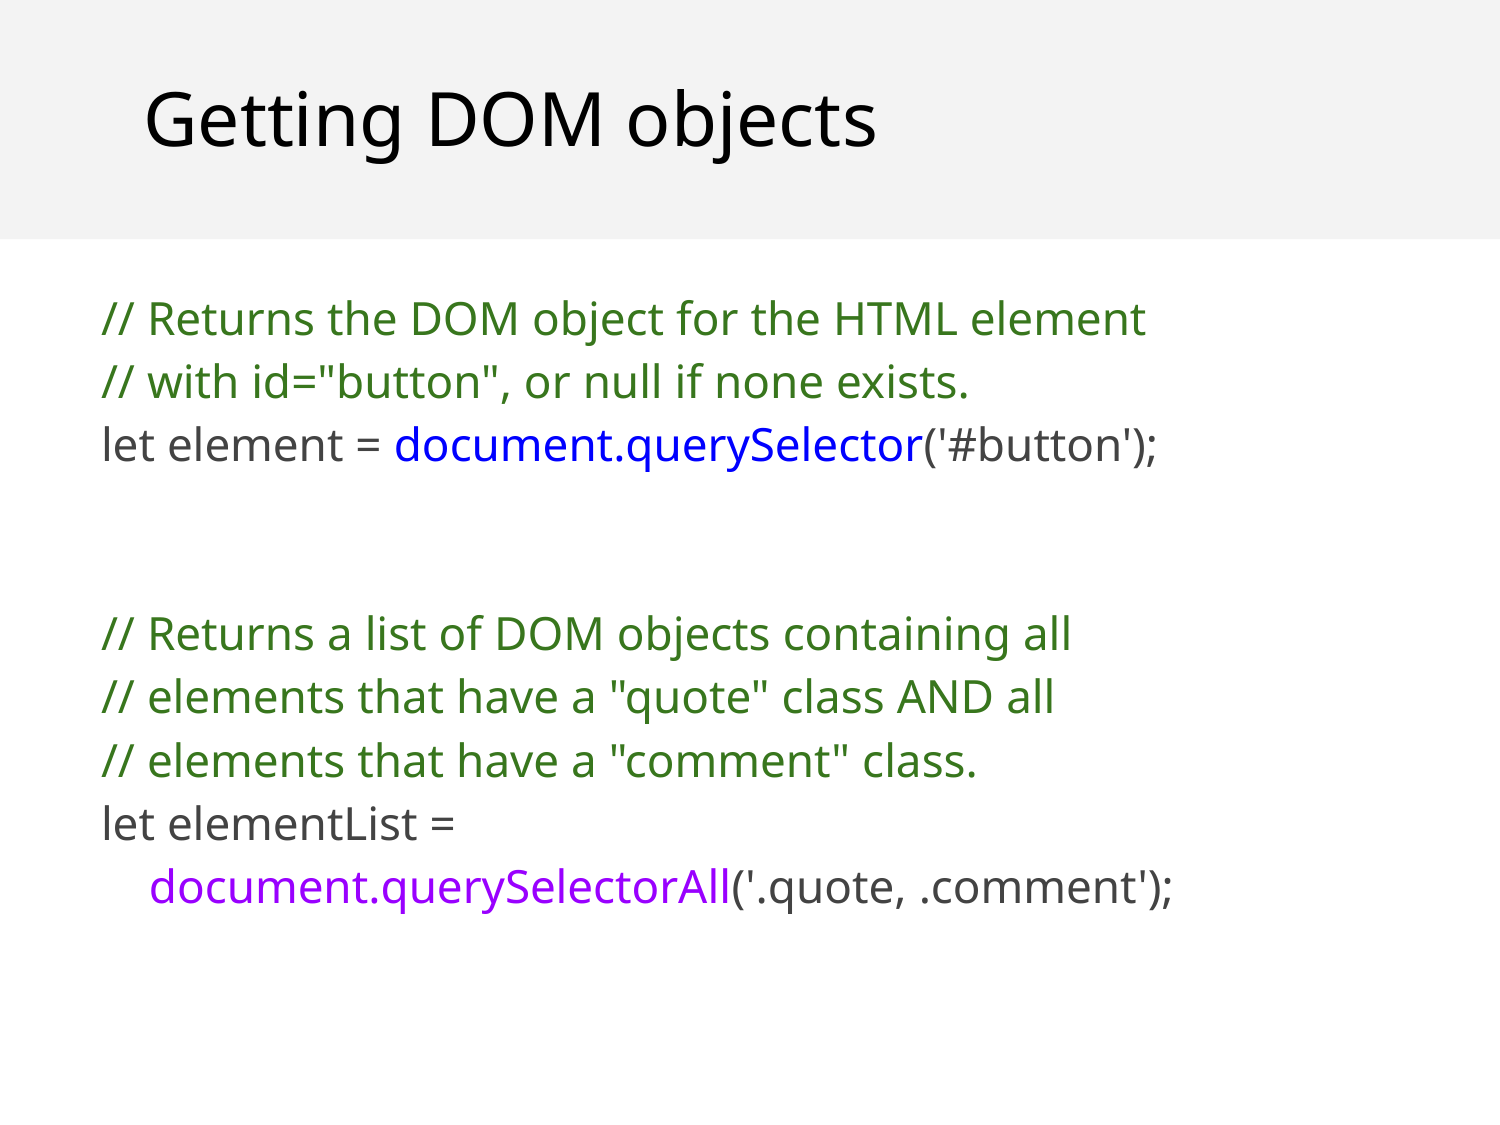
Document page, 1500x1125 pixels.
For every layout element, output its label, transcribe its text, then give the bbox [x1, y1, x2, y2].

list // Returns the DOM object for the HTML element // with id="button", or null if none exists. let element = document.querySelector('#button'); // Returns a list of DOM objects containing all // elements that have a "quote" class AND all // elements that have a "comment" class. let elementList = document.querySelectorAll('.quote, .comment'); [86, 265, 1414, 1027]
title Getting DOM objects [128, 56, 1372, 183]
